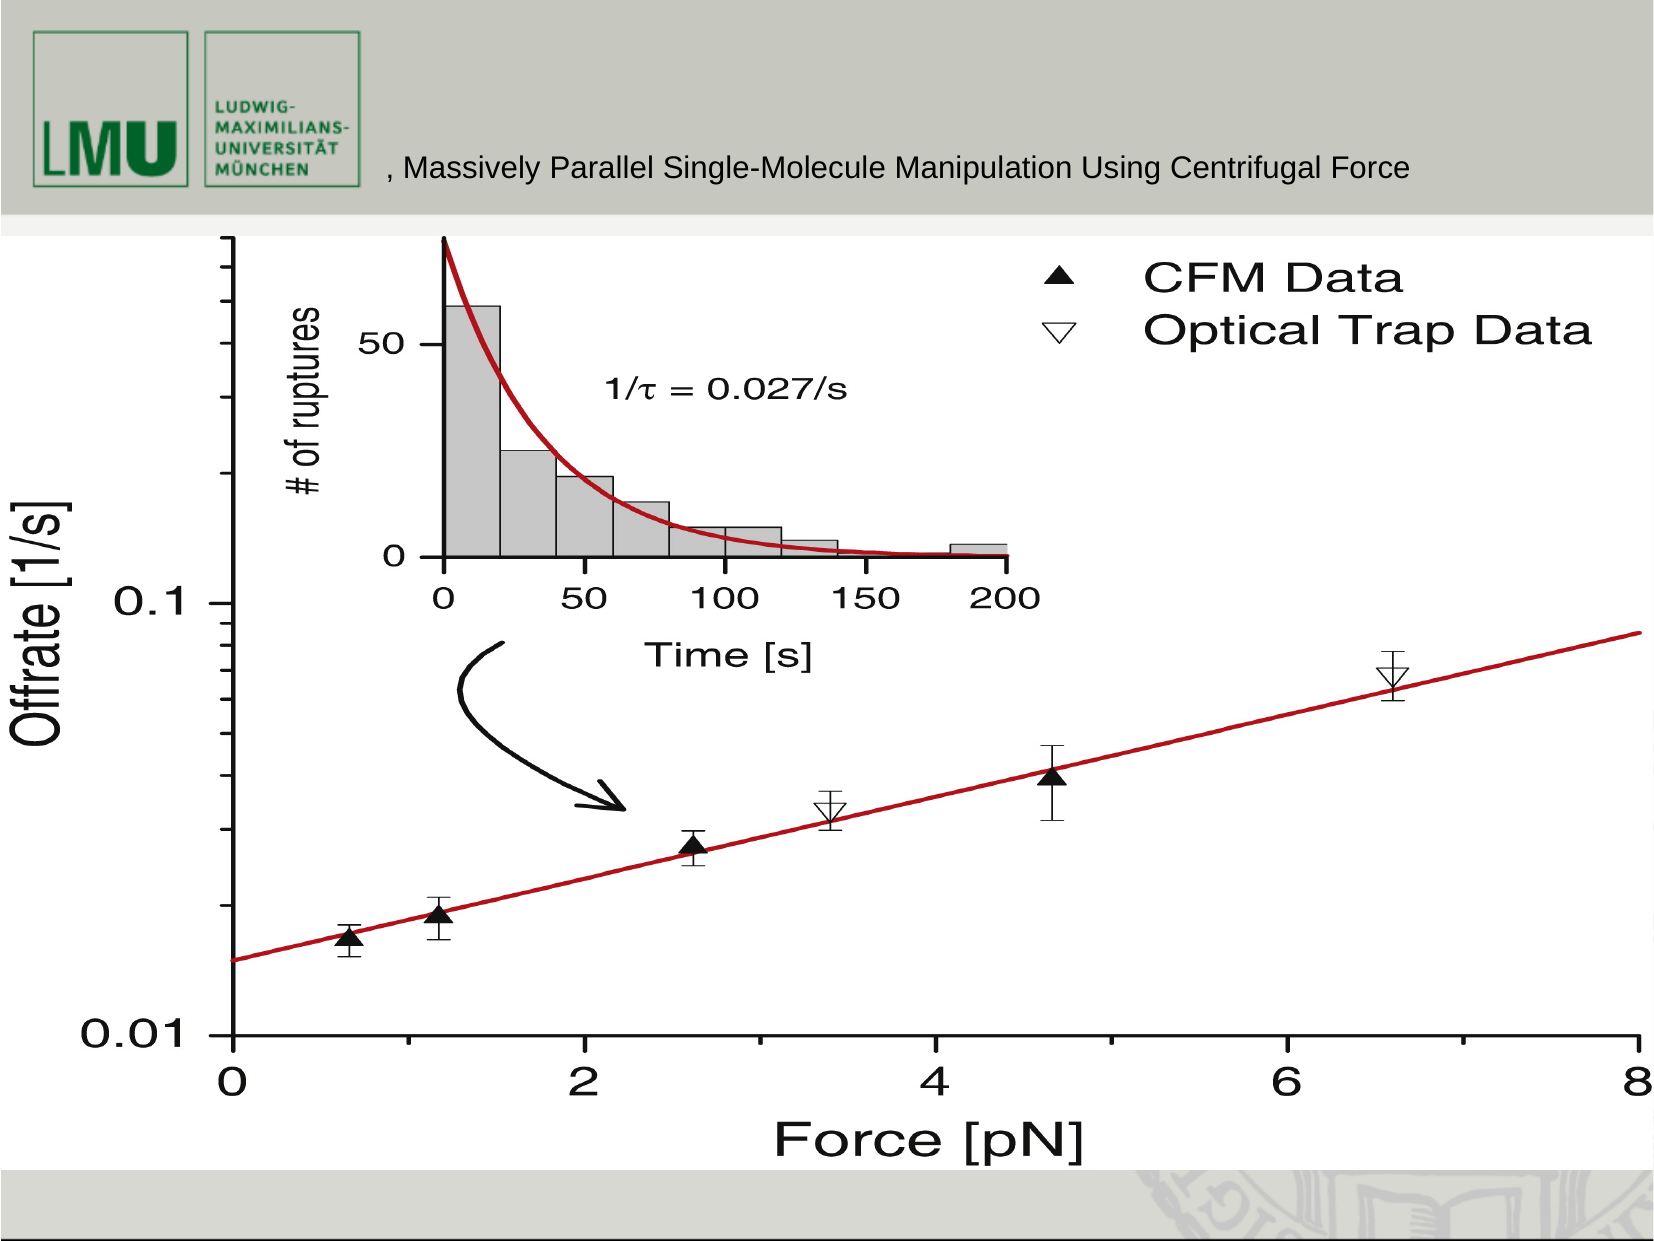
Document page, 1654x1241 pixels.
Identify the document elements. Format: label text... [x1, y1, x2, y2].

text_box Philipp Lorenz, Massively Parallel Single-Molecule Manipulation Using Centrifugal Force [362, 142, 1619, 213]
picture [1, 0, 1654, 1241]
